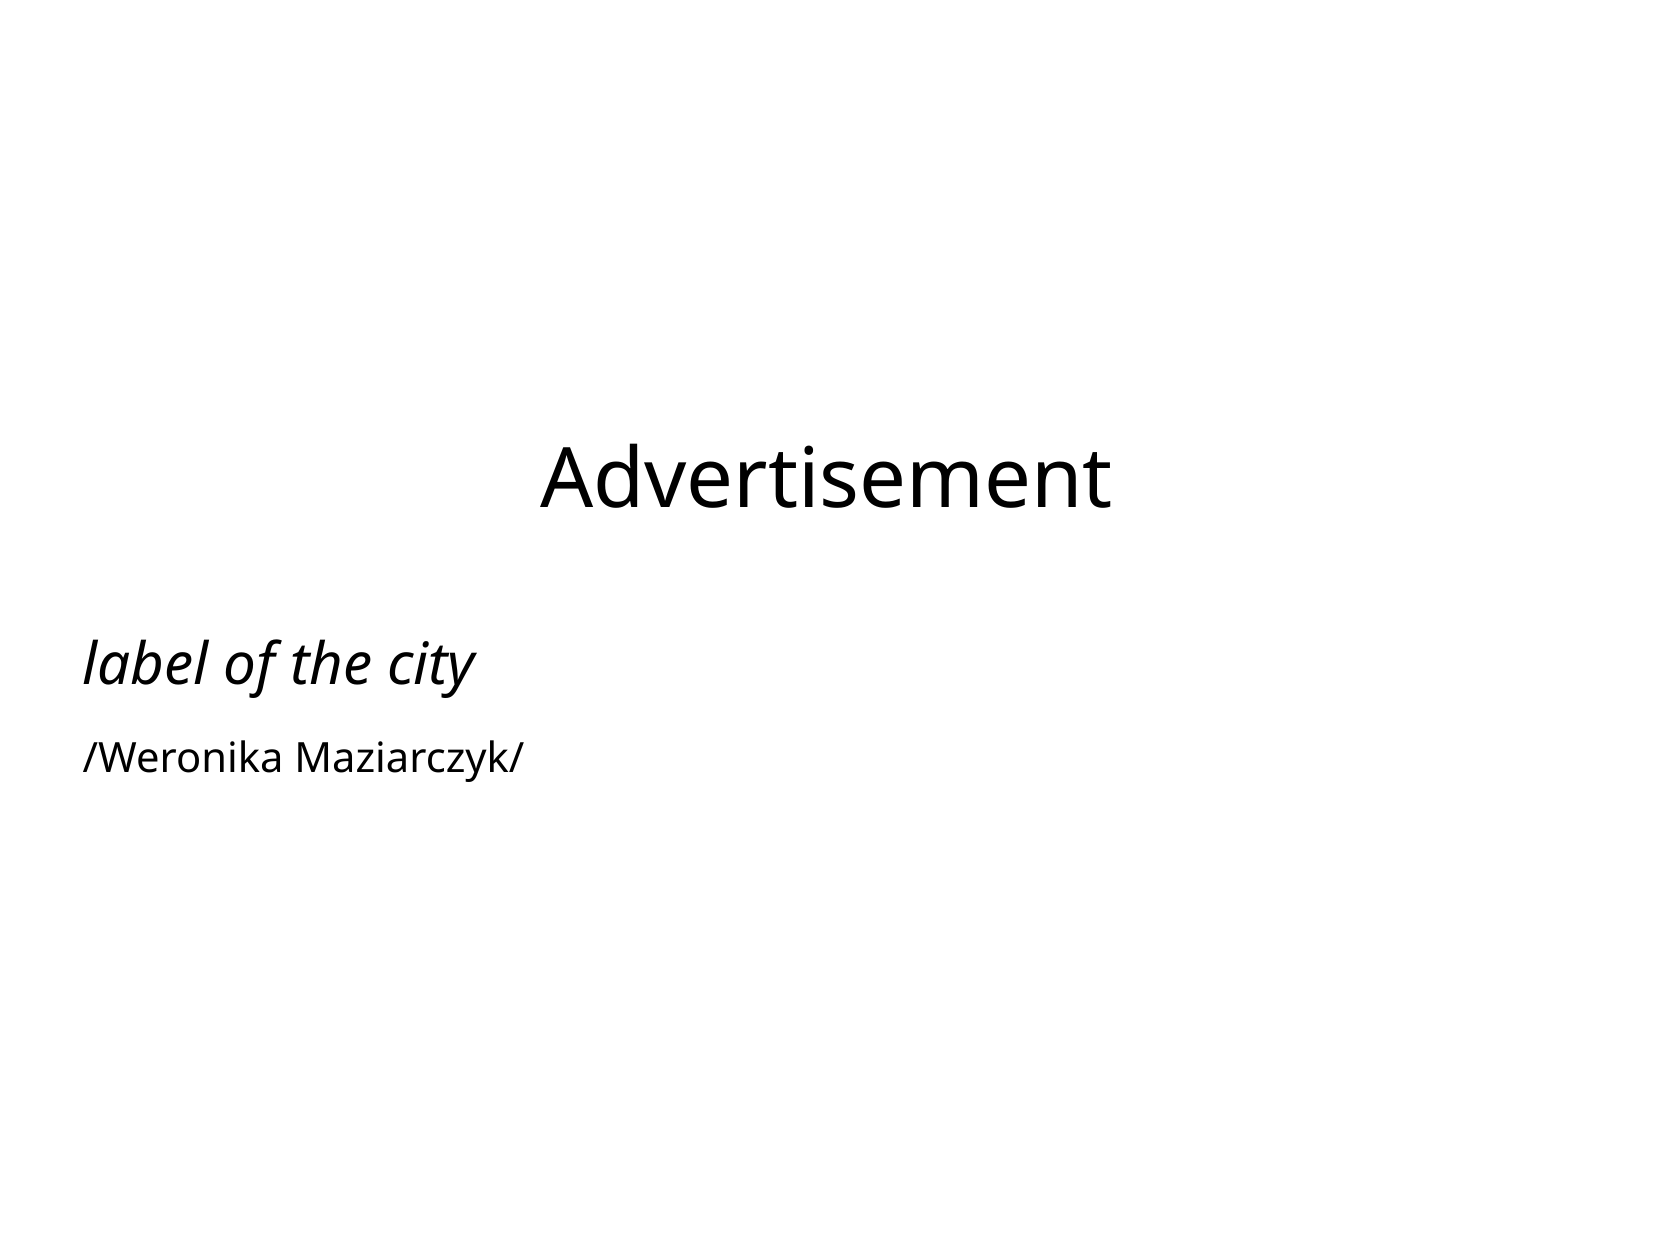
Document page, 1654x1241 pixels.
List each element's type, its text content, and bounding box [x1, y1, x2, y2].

subtitle Advertisement label of the city /Weronika Maziarczyk/ [82, 200, 1571, 1010]
